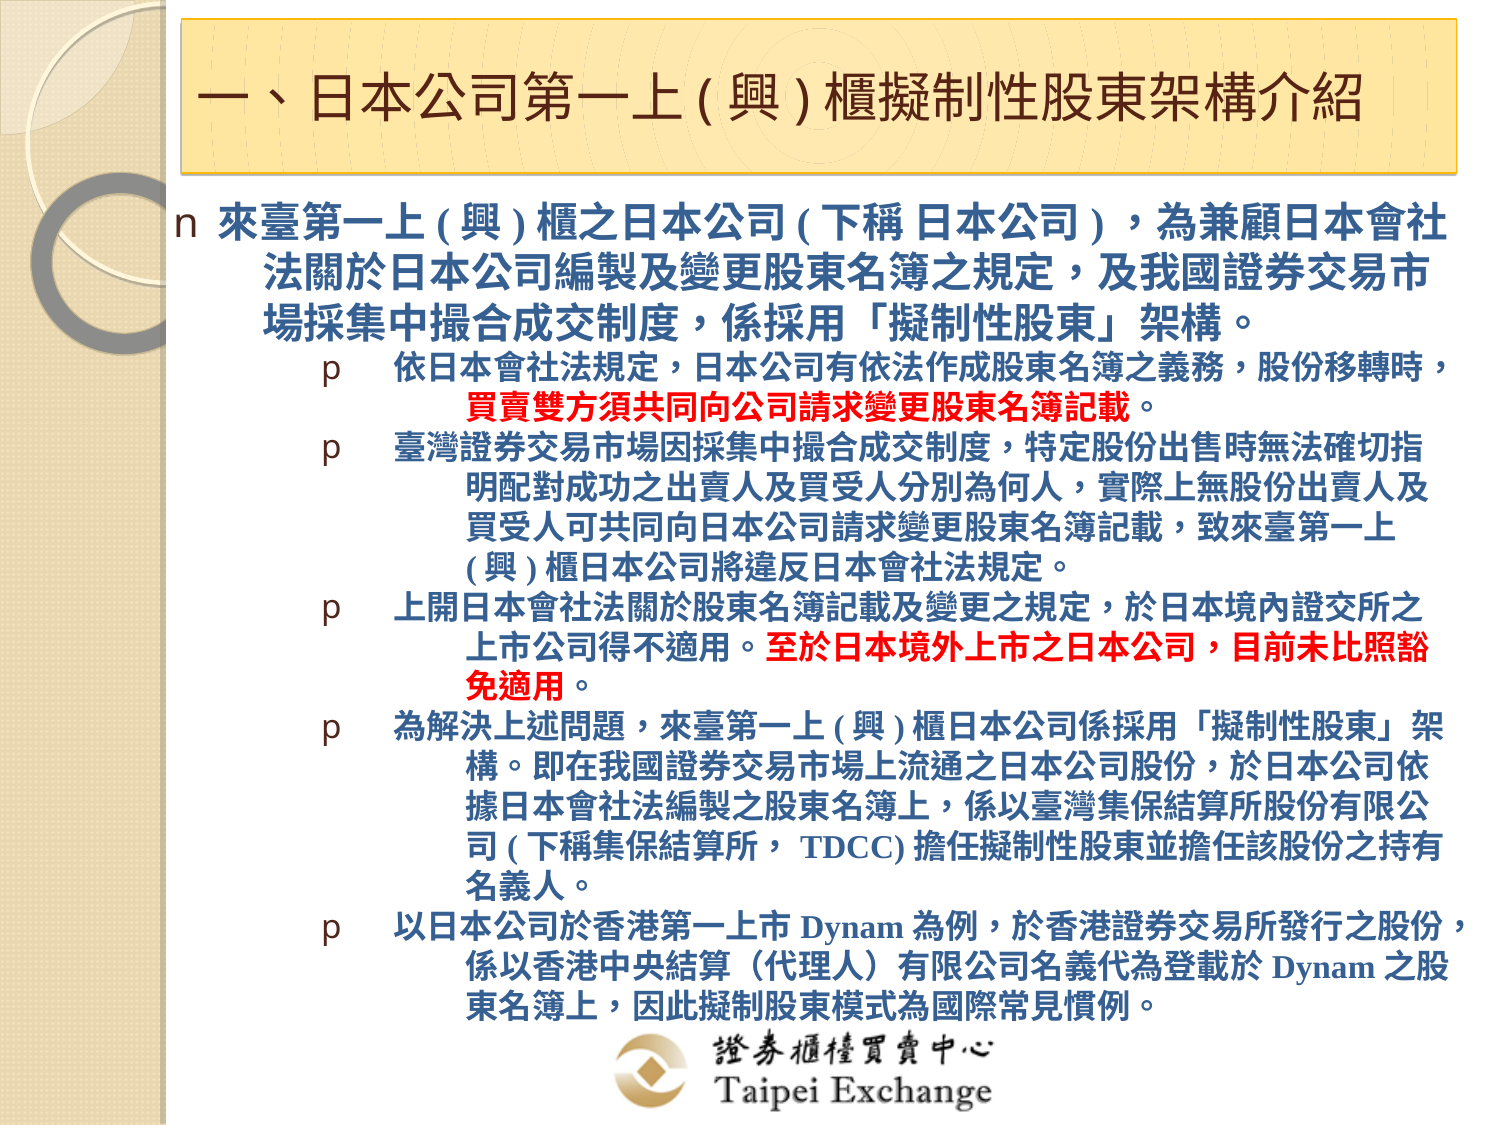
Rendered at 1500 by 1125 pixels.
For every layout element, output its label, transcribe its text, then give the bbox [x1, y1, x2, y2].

text_box 一、日本公司第一上(興)櫃擬制性股東架構介紹 [181, 19, 1457, 173]
text_box 來臺第一上(興)櫃之日本公司(下稱 日本公司)，為兼顧日本會社法關於日本公司編製及變更股東名簿之規定，及我國證券交易市場採集中撮合成交制度，係採用「擬制性股東」架構。 依日本會社法規定，日本公司有依法作成股東名簿之義務，股份移轉時，買賣雙方須共同向公司請求變更股東名簿記載。 臺灣證券交易市場因採集中撮合成交制度，特定股份出售時無法確切指明配對成功之出賣人及買受人分別為何人，實際上無股份出賣人及買受人可共同向日本公司請求變更股東名簿記載，致來臺第一上(興)櫃日本公司將違反日本會社法規定。 上開日本會社法關於股東名簿記載及變更之規定，於日本境內證交所之上市公司得不適用。至於日本境外上市之日本公司，目前未比照豁免適用。 為解決上述問題，來臺第一上(興)櫃日本公司係採用「擬制性股東」架構。即在我國證券交易市場上流通之日本公司股份，於日本公司依據日本會社法編製之股東名簿上，係以臺灣集保結算所股份有限公司(下稱集保結算所，TDCC)擔任擬制性股東並擔任該股份之持有名義人。 以日本公司於香港第一上市Dynam為例，於香港證券交易所發行之股份，係以香港中央結算（代理人）有限公司名義代為登載於Dynam之股東名簿上，因此擬制股東模式為國際常見慣例。 [173, 196, 1452, 1029]
